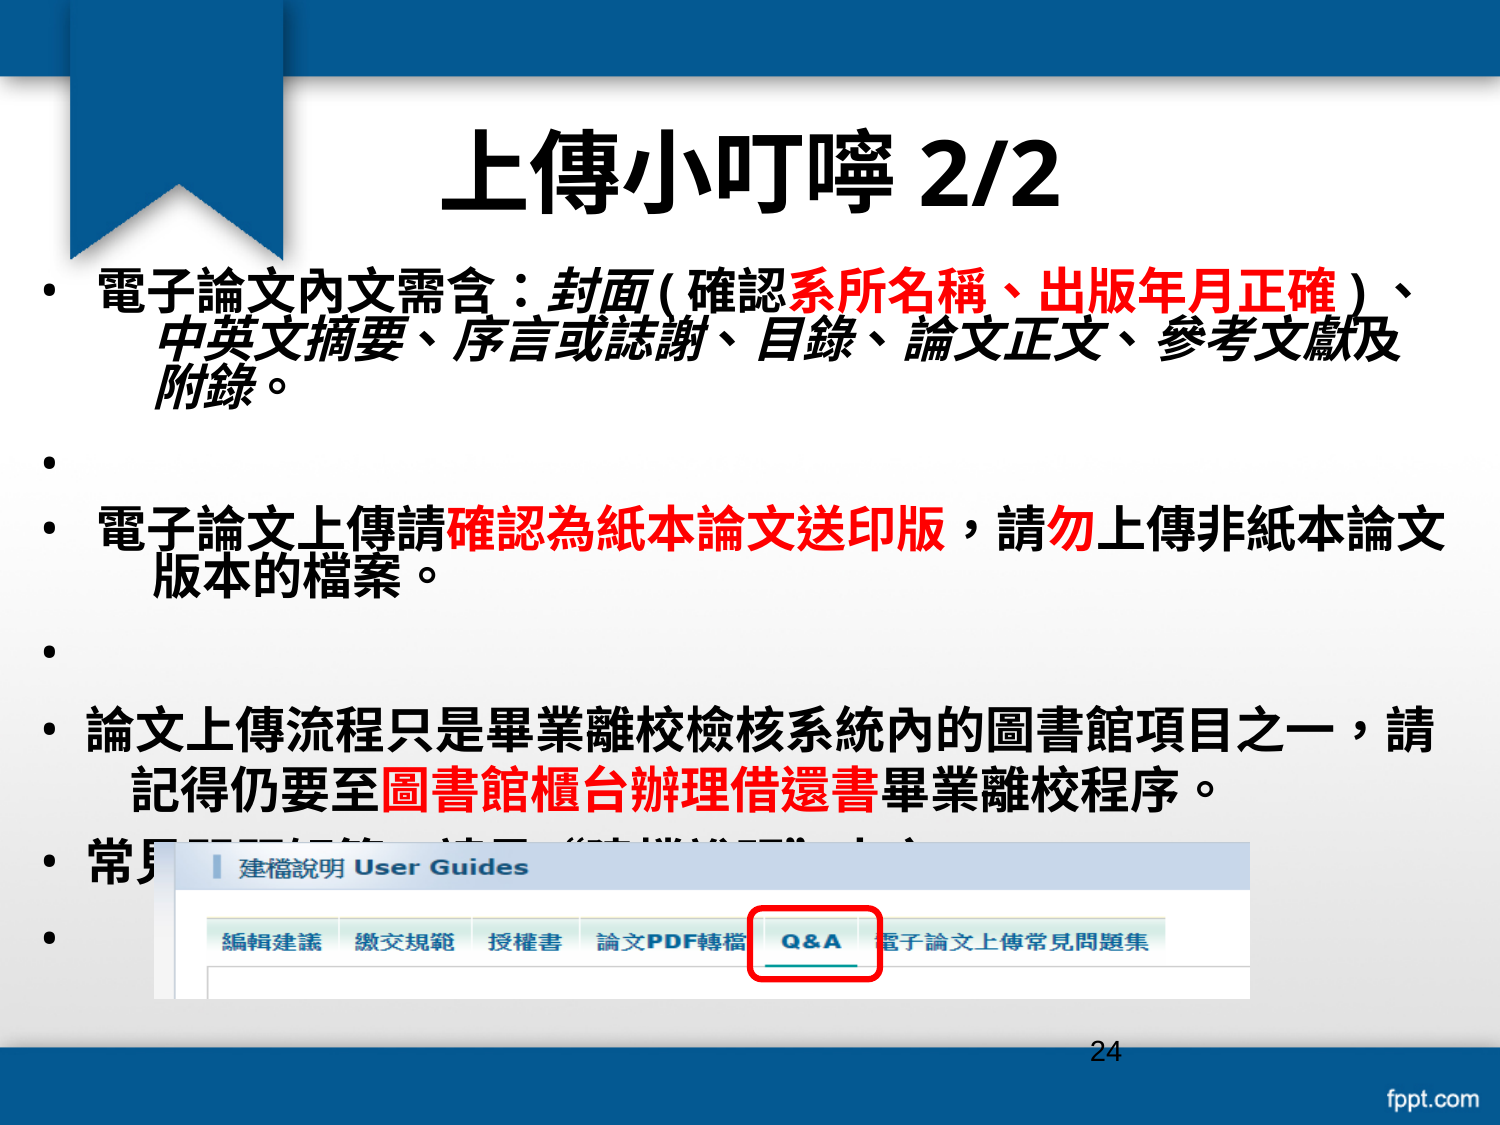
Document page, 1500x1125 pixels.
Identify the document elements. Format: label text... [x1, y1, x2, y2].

picture [154, 842, 1250, 999]
title 上傳小叮嚀2/2 [75, 45, 1426, 233]
list 電子論文內文需含：封面(確認系所名稱、出版年月正確)、中英文摘要、序言或誌謝、目錄、論文正文、參考文獻及附錄。 電子論文上傳請確認為紙本論文送印版，請勿上傳非紙本論文版本的檔案。 論文上傳流程只是畢業離校檢核系統內的圖書館項目之一，請記得仍要至圖書館櫃台辦理借還書畢業離校程序。 常見問題解答，請見“建檔說明”中之Q&A [25, 264, 1467, 979]
text_box 24 [1074, 1024, 1426, 1103]
